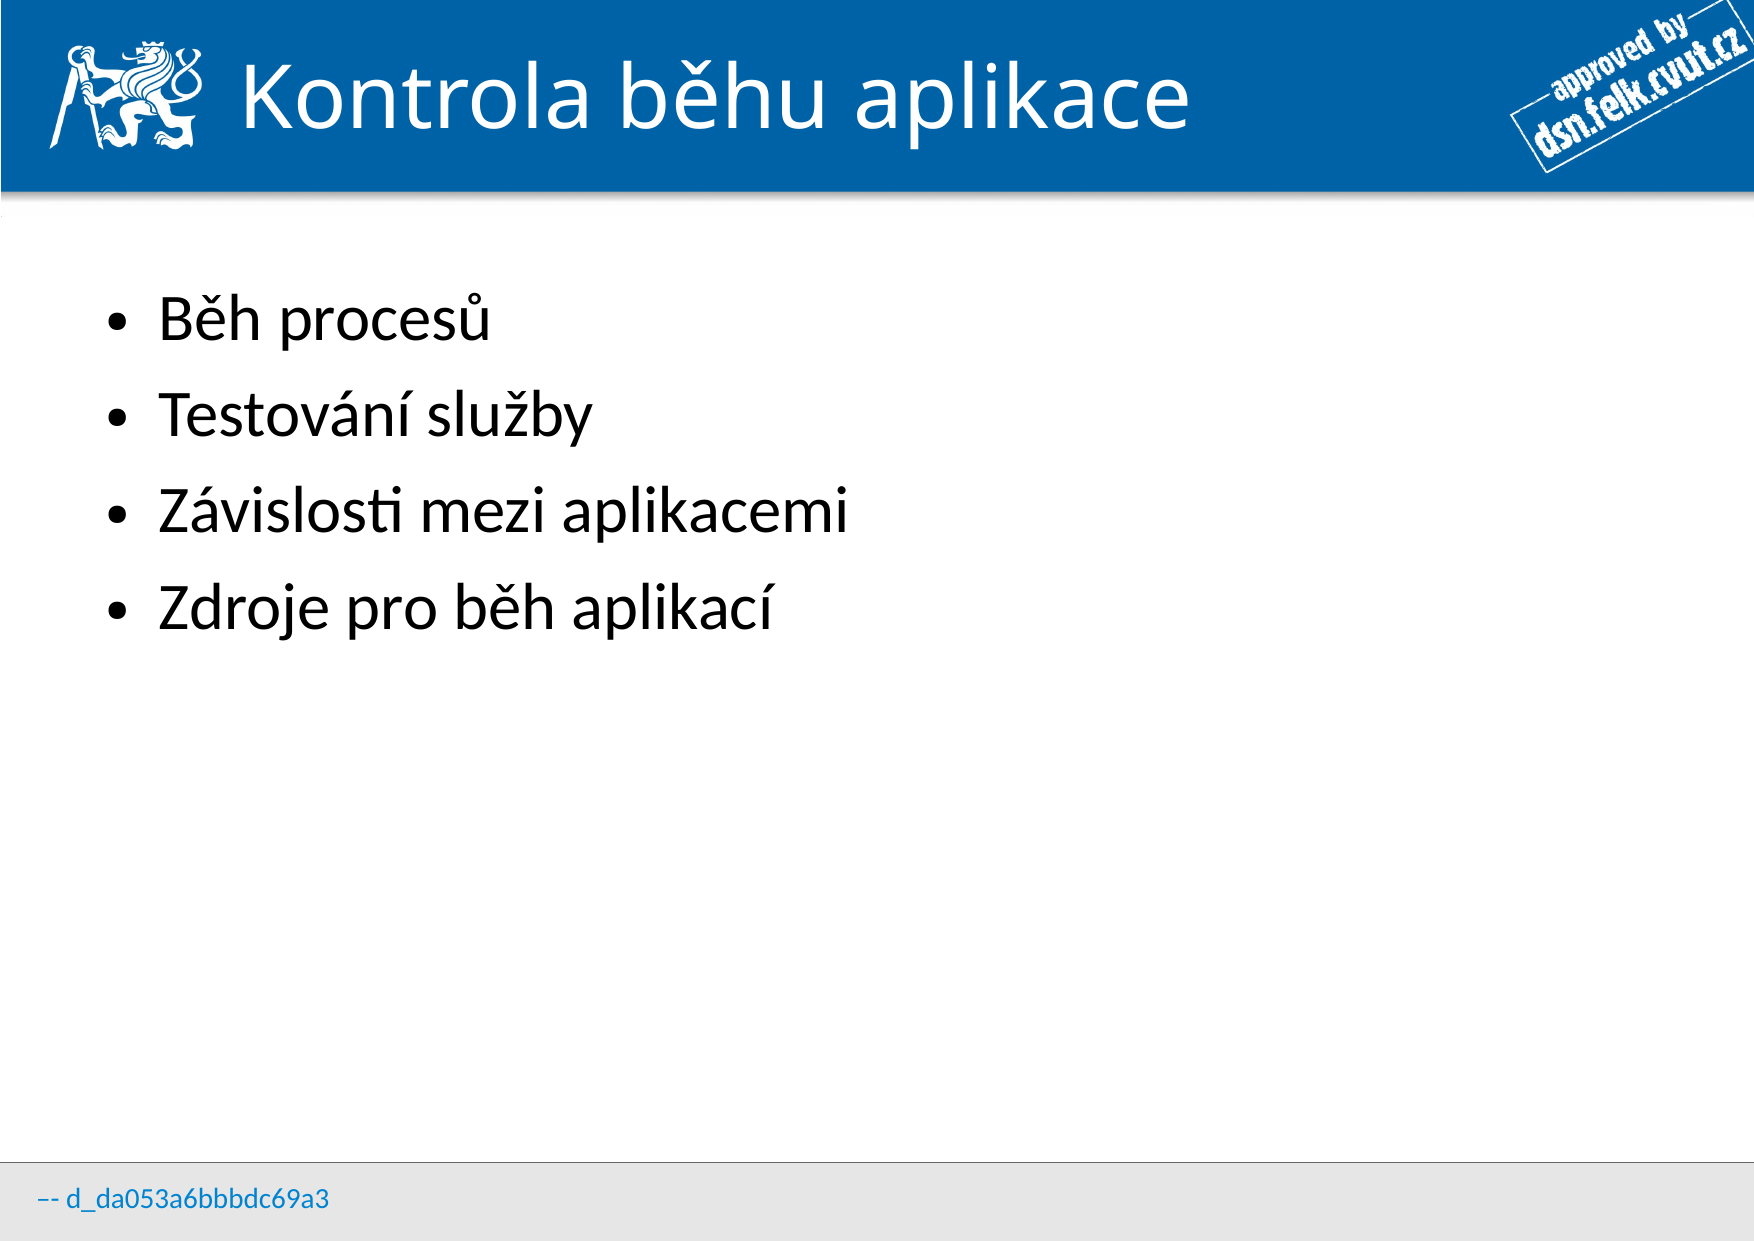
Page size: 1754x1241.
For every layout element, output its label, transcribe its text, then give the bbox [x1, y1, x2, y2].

picture [1, 0, 1754, 217]
title Kontrola běhu aplikace [238, 0, 1512, 188]
list Běh procesů Testování služby Závislosti mezi aplikacemi Zdroje pro běh aplikací [87, 290, 1667, 1010]
